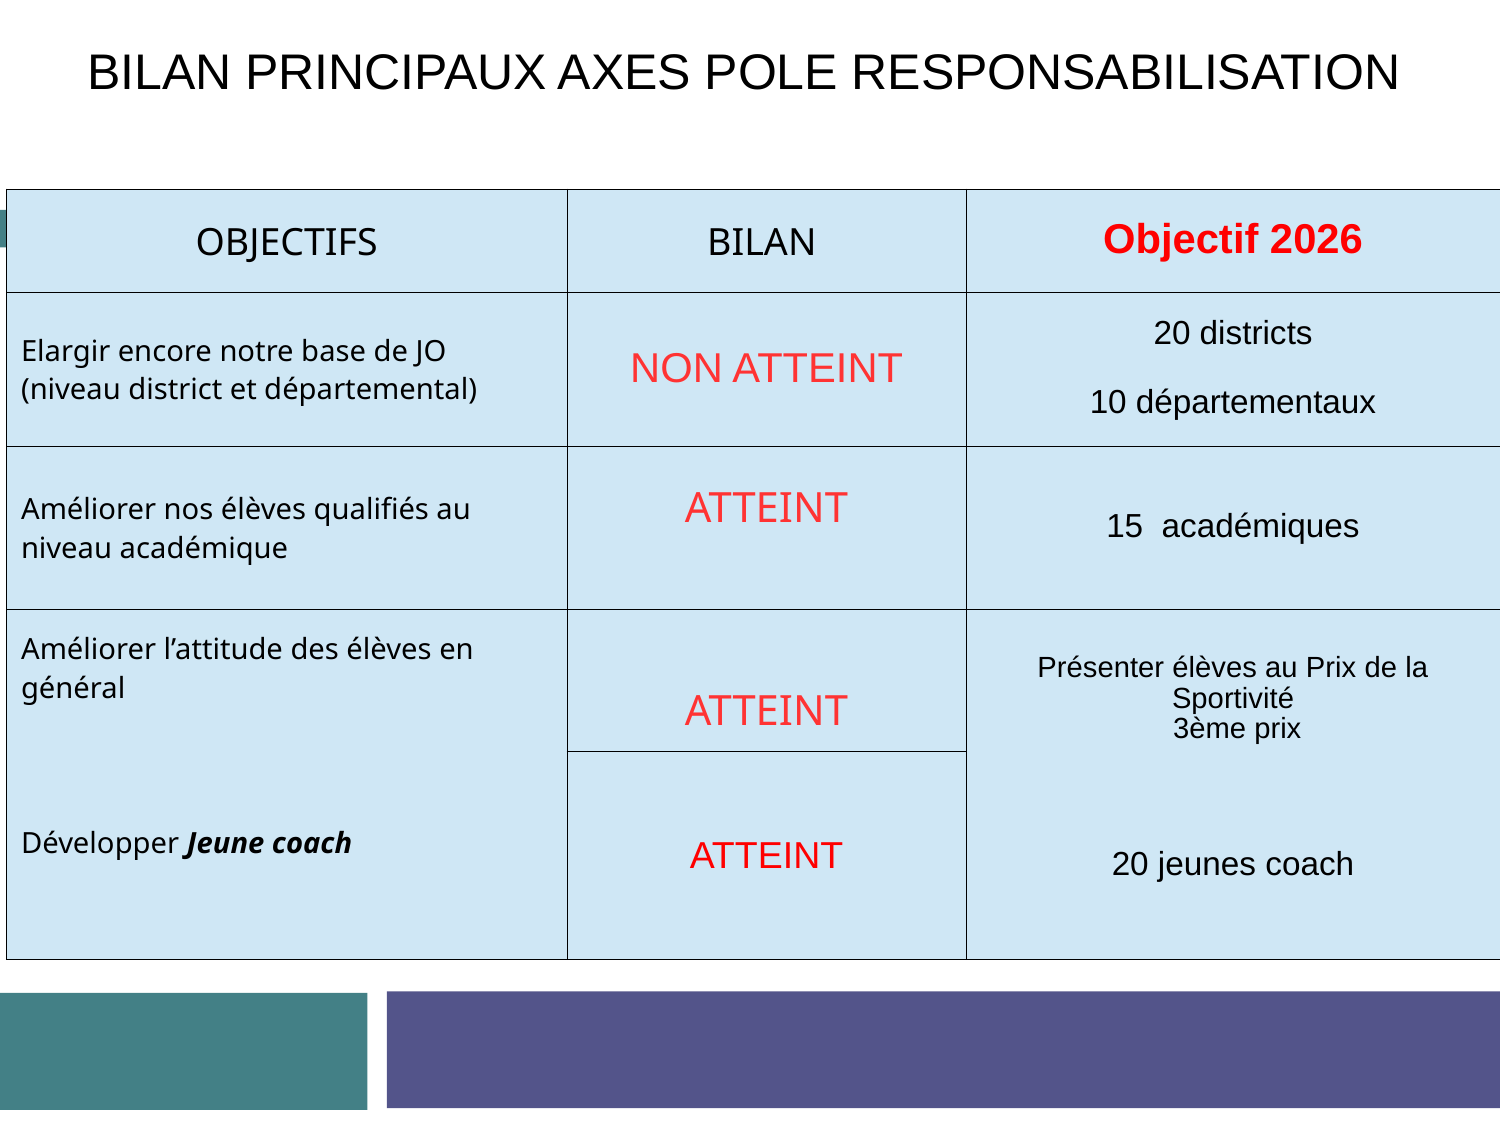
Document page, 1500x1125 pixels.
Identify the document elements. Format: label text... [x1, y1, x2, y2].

table_cell ATTEINT [568, 447, 966, 609]
table_cell NON ATTEINT [568, 293, 966, 446]
table_header BILAN [568, 190, 966, 292]
table_cell ATTEINT [568, 752, 966, 959]
table_cell 20 districts 10 départementaux [967, 293, 1500, 446]
table_cell Elargir encore notre base de JO (niveau district et départemental) [7, 293, 567, 446]
table_cell 15 académiques [967, 447, 1500, 609]
table_cell Présenter élèves au Prix de la Sportivité 3ème prix 20 jeunes coach [967, 610, 1500, 959]
table_header Objectif 2026 [967, 190, 1500, 292]
table_cell Améliorer nos élèves qualifiés au niveau académique [7, 447, 567, 609]
table_cell Améliorer l’attitude des élèves en général Développer Jeune coach [7, 610, 567, 959]
title BILAN PRINCIPAUX AXES POLE RESPONSABILISATION [0, 37, 1489, 130]
table_header OBJECTIFS [7, 190, 567, 292]
table_cell ATTEINT [568, 610, 966, 751]
